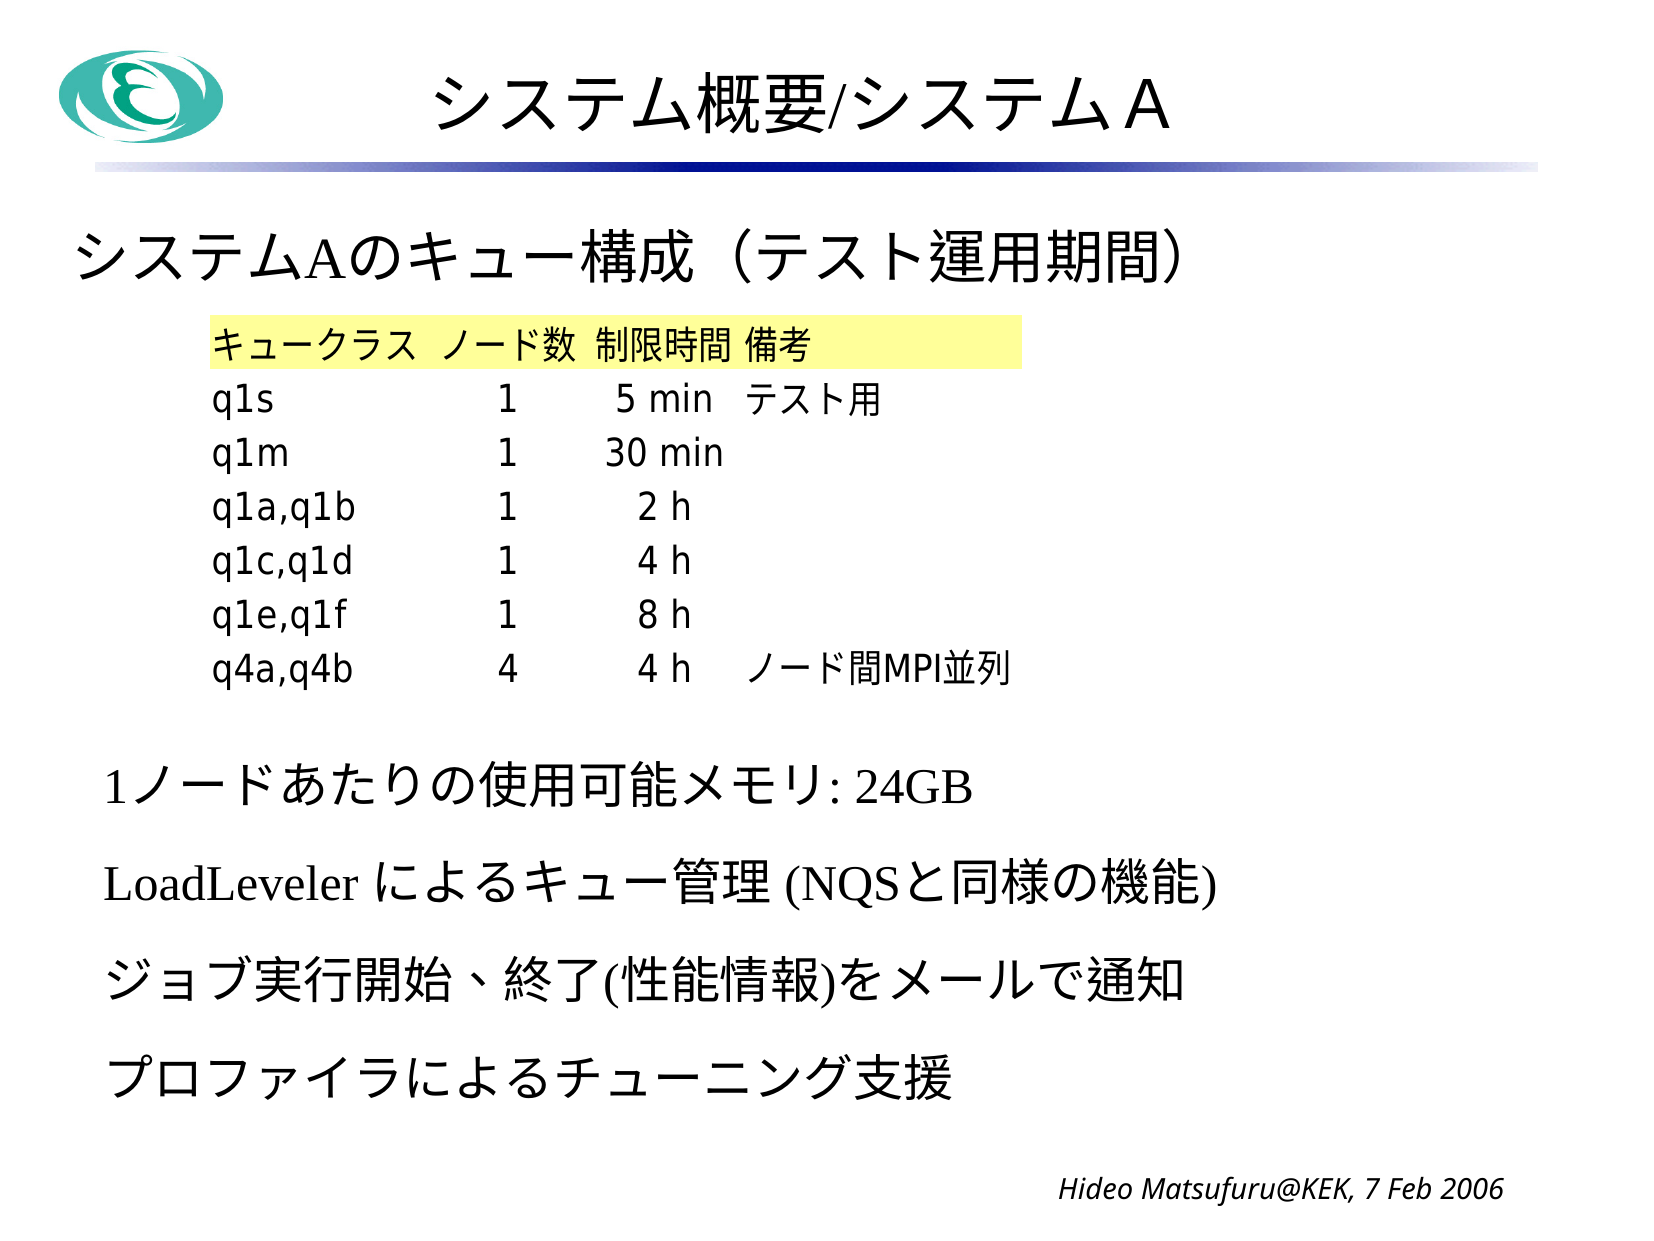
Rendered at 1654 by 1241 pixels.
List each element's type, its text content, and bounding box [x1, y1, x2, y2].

chart [209, 314, 1461, 749]
list 1ノードあたりの使用可能メモリ: 24GB LoadLeveler によるキュー管理 (NQSと同様の機能) ジョブ実行開始、終了(性能情報)をメールで通知 プロファイラによるチューニング支援 [85, 749, 1585, 1119]
picture [52, 41, 230, 152]
text_box システムAのキュー構成（テスト運用期間） [71, 216, 1221, 292]
title システム概要/システムＡ [175, 49, 1435, 156]
picture [95, 162, 1538, 172]
